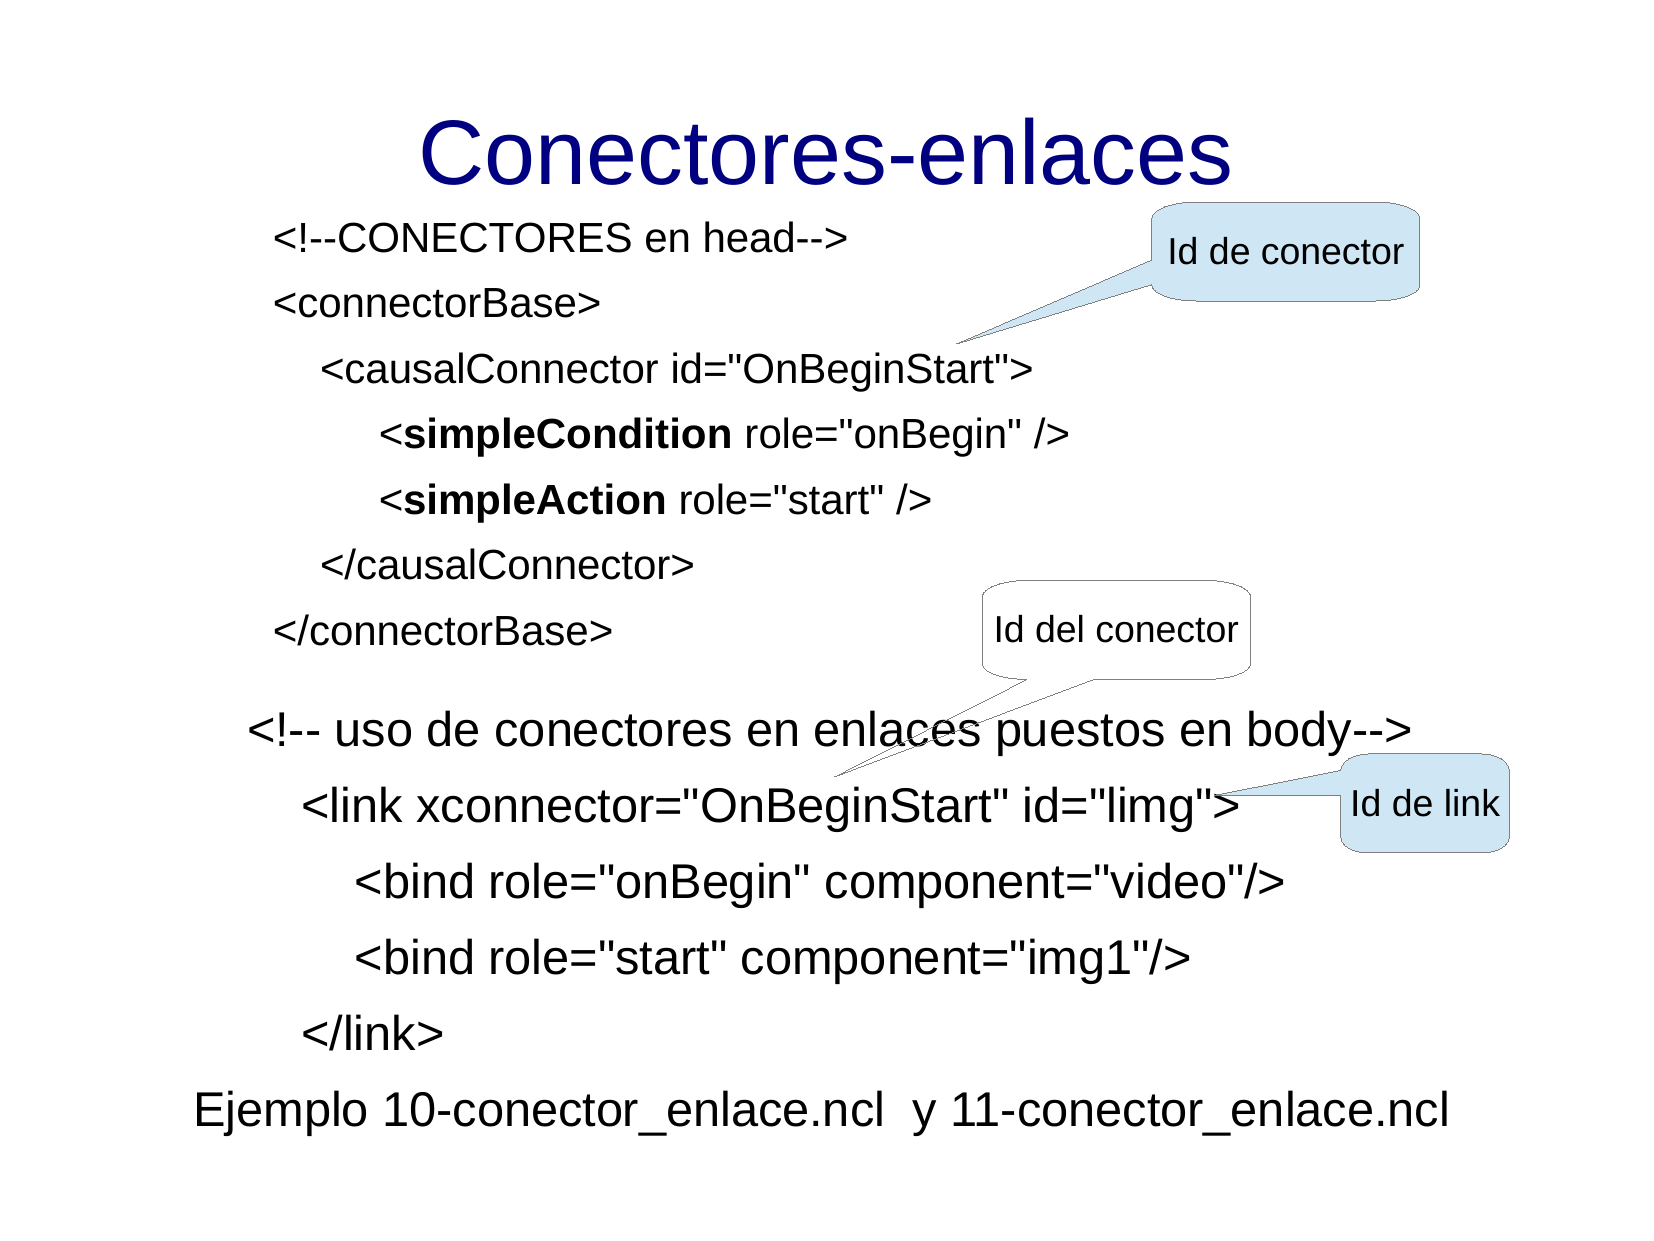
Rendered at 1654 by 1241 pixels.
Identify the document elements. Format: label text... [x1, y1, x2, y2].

text_box Id de conector [956, 202, 1420, 344]
title Conectores-enlaces [82, 49, 1571, 257]
text_box Id del conector [834, 580, 1251, 777]
text_box Id de link [1214, 753, 1510, 853]
list <!-- uso de conectores en enlaces puestos en body--> <link xconnector="OnBeginStart" id="limg"> <bind role="onBegin" component="video"/> <bind role="start" component="img1"/> </link> Ejemplo 10-conector_enlace.ncl y 11-conector_enlace.ncl [193, 701, 1520, 1148]
list <!--CONECTORES en head--> <connectorBase> <causalConnector id="OnBeginStart"> <simpleCondition role="onBegin" /> <simpleAction role="start" /> </causalConnector> </connectorBase> [226, 214, 1420, 660]
